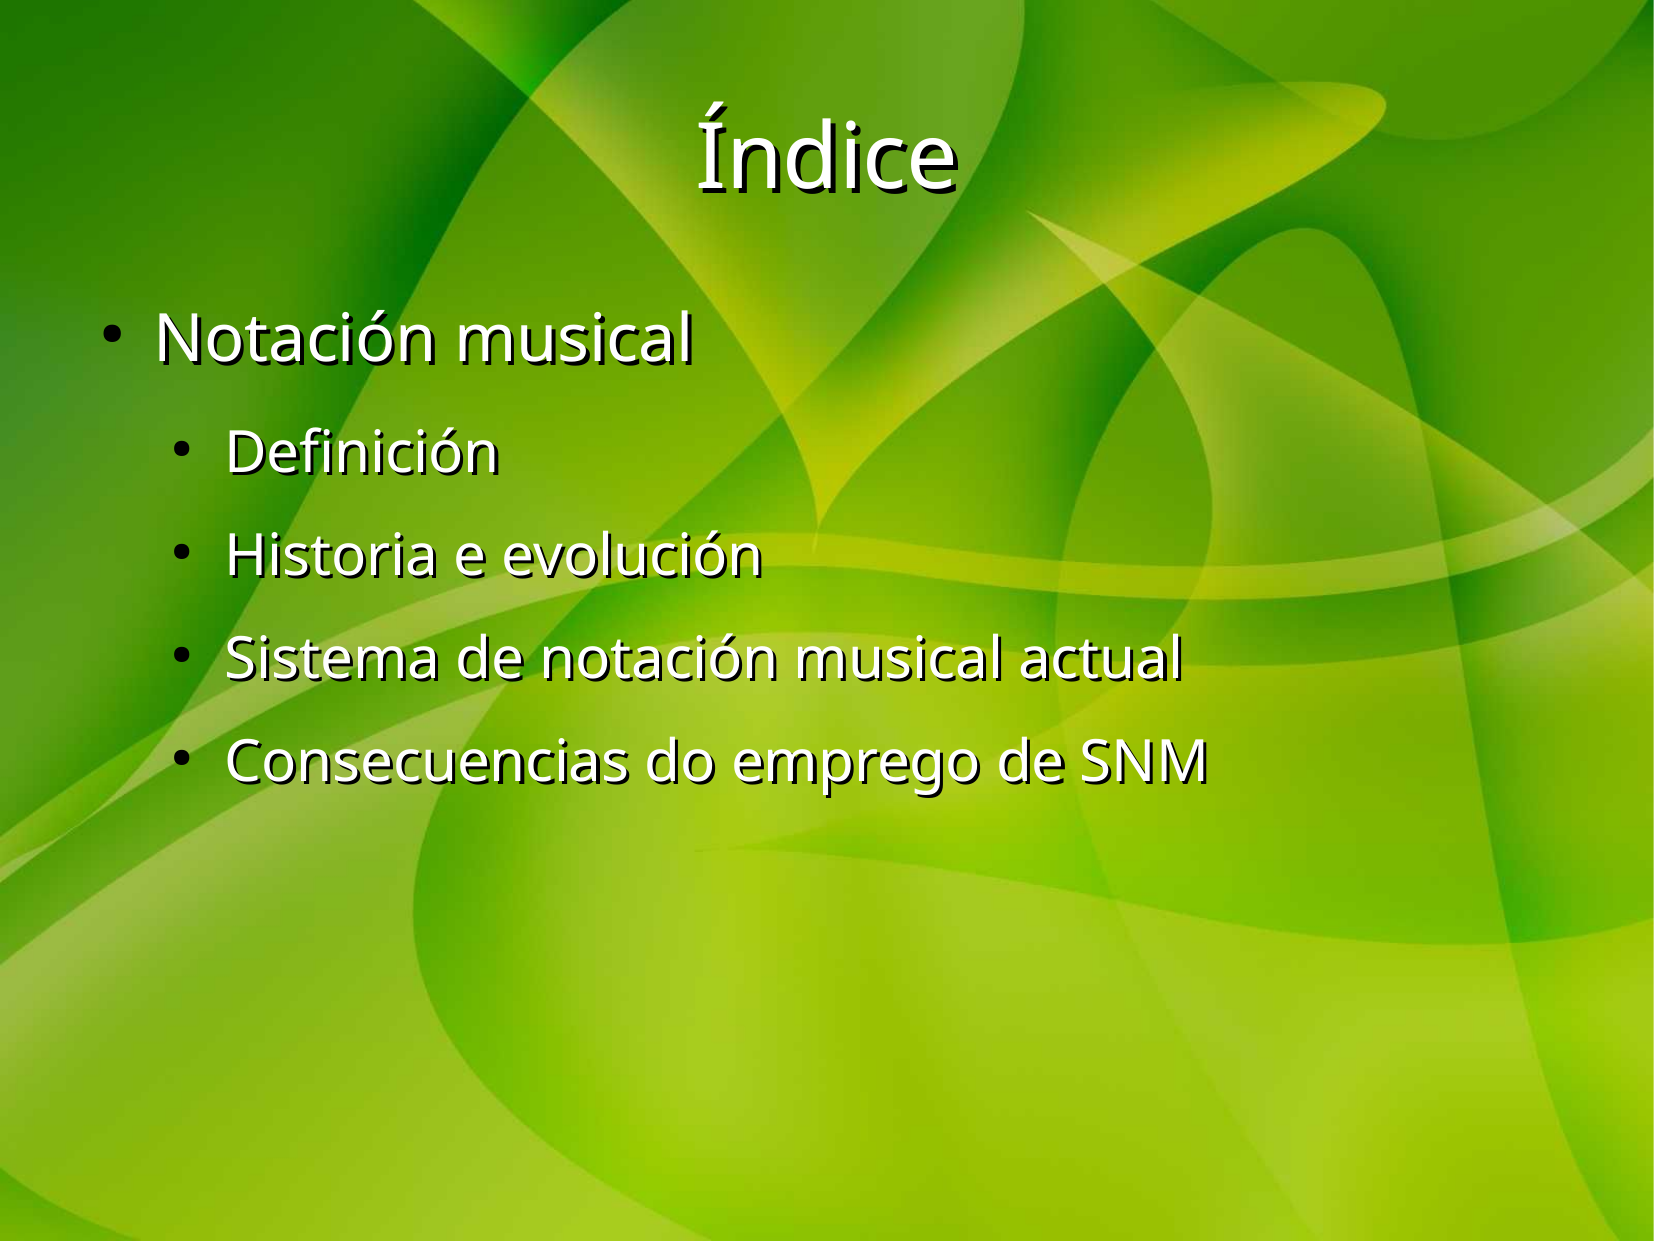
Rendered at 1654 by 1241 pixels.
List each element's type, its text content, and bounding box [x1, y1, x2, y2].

title Índice [82, 49, 1571, 257]
picture [0, 0, 1654, 1241]
list Notación musical Definición Historia e evolución Sistema de notación musical actual Consecuencias do emprego de SNM [82, 290, 1571, 1094]
